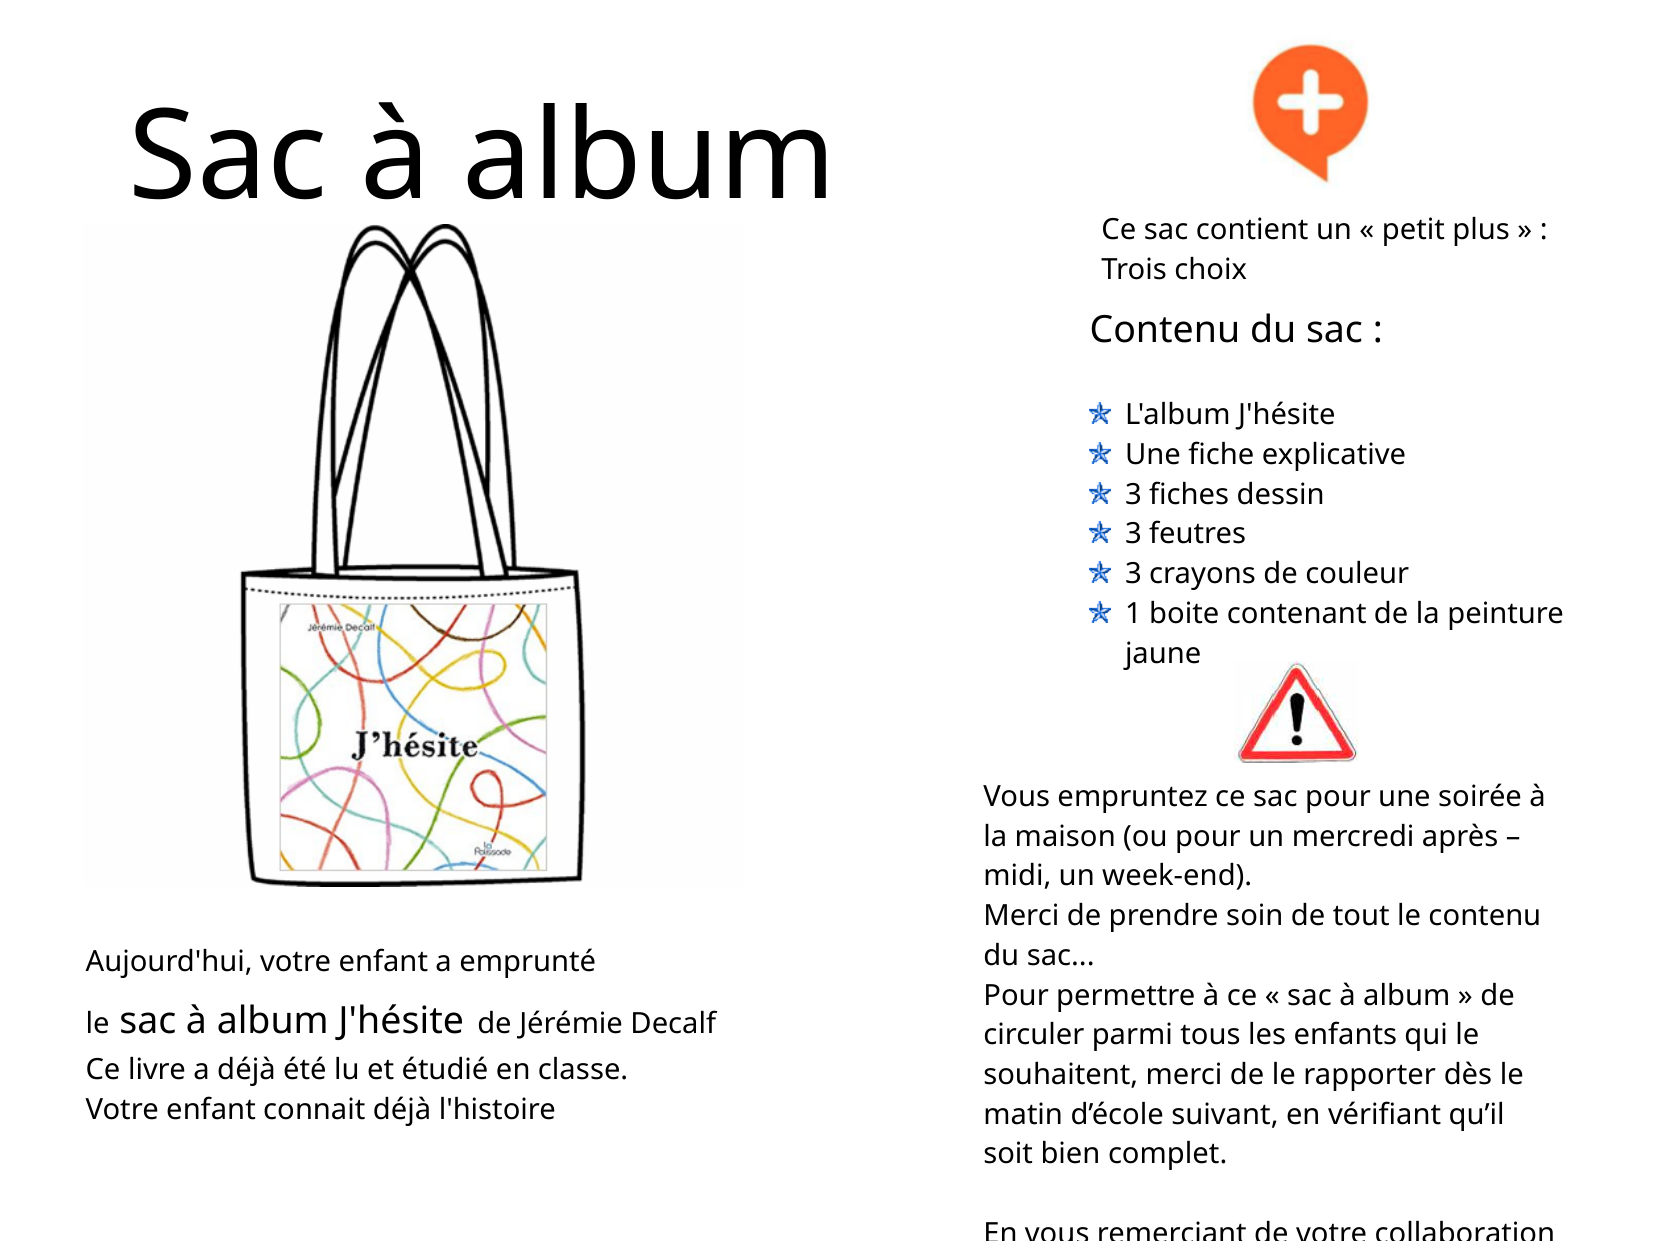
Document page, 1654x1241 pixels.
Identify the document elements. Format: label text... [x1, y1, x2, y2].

picture [1228, 649, 1364, 772]
text_box Contenu du sac : L'album J'hésite Une fiche explicative 3 fiches dessin 3 feutres 3 crayons de couleur 1 boite contenant de la peinture jaune [1074, 295, 1607, 762]
text_box Ce sac contient un « petit plus » : Trois choix [1086, 200, 1571, 295]
text_box Vous empruntez ce sac pour une soirée à la maison (ou pour un mercredi après – midi, un week-end). Merci de prendre soin de tout le contenu du sac... Pour permettre à ce « sac à album » de circuler parmi tous les enfants qui le souhaitent, merci de le rapporter dès le matin d’école suivant, en vérifiant qu’il soit bien complet. En vous remerciant de votre collaboration [968, 767, 1571, 1143]
text_box Aujourd'hui, votre enfant a emprunté le sac à album J'hésite de Jérémie Decalf Ce livre a déjà été lu et étudié en classe. Votre enfant connait déjà l'histoire [70, 933, 804, 1228]
picture [1228, 35, 1383, 189]
text_box Sac à album [106, 35, 898, 379]
picture [82, 224, 745, 887]
